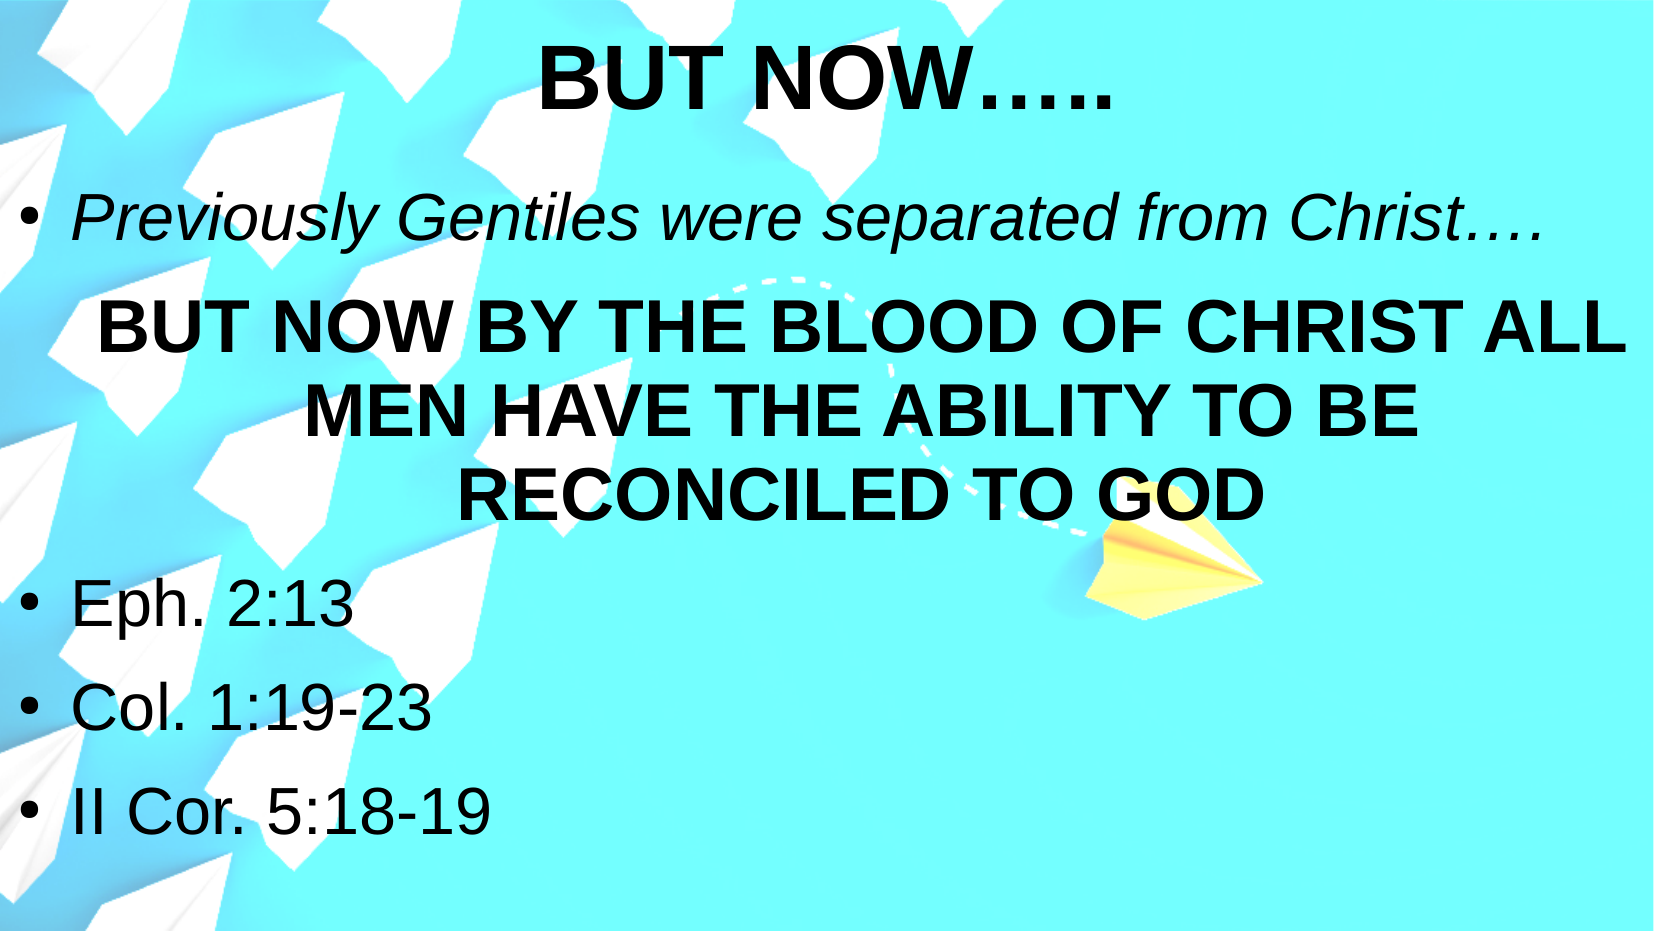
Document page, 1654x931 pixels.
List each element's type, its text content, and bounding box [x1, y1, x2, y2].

title BUT NOW….. [82, 0, 1571, 156]
picture [0, 0, 1654, 180]
list Previously Gentiles were separated from Christ…. BUT NOW BY THE BLOOD OF CHRIST ALL MEN HAVE THE ABILITY TO BE RECONCILED TO GOD Eph. 2:13 Col. 1:19-23 II Cor. 5:18-19 [0, 180, 1654, 931]
